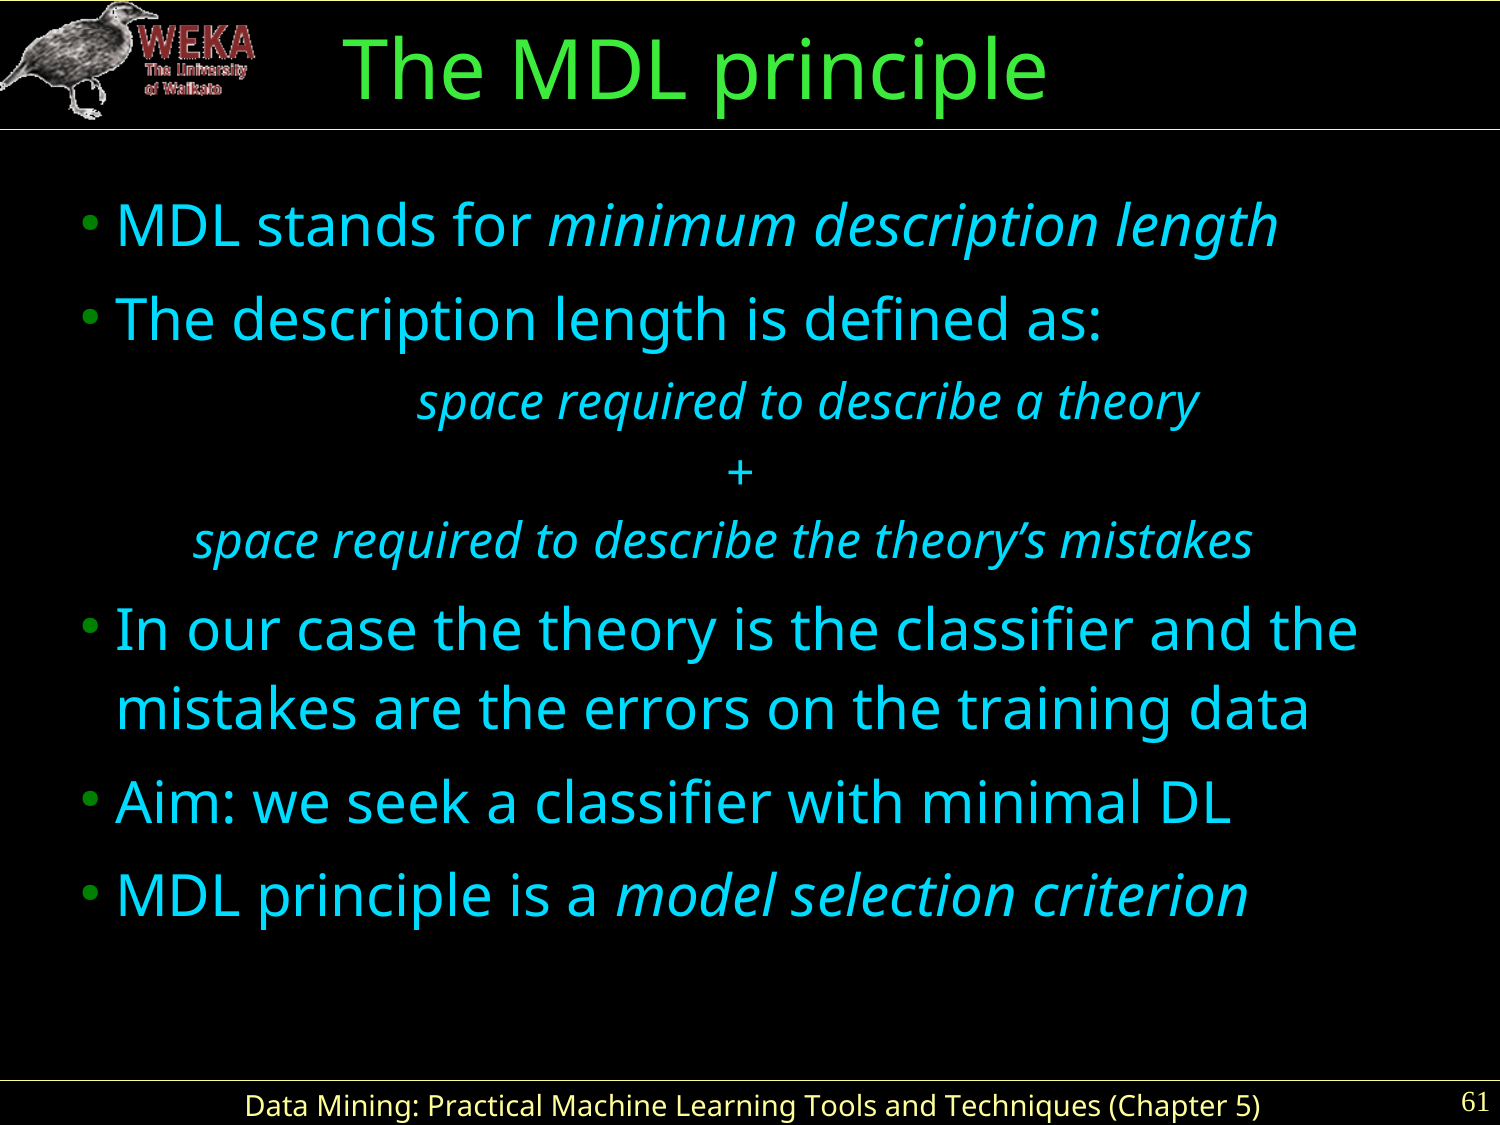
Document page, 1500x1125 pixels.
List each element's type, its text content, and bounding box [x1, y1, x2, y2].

text_box MDL stands for minimum description length The description length is defined as: space required to describe a theory + space required to describe the theory’s mistakes In our case the theory is the classifier and the mistakes are the errors on the training data Aim: we seek a classifier with minimal DL MDL principle is a model selection criterion [29, 177, 1477, 853]
title The MDL principle [327, 0, 1500, 148]
picture [0, 1, 266, 129]
